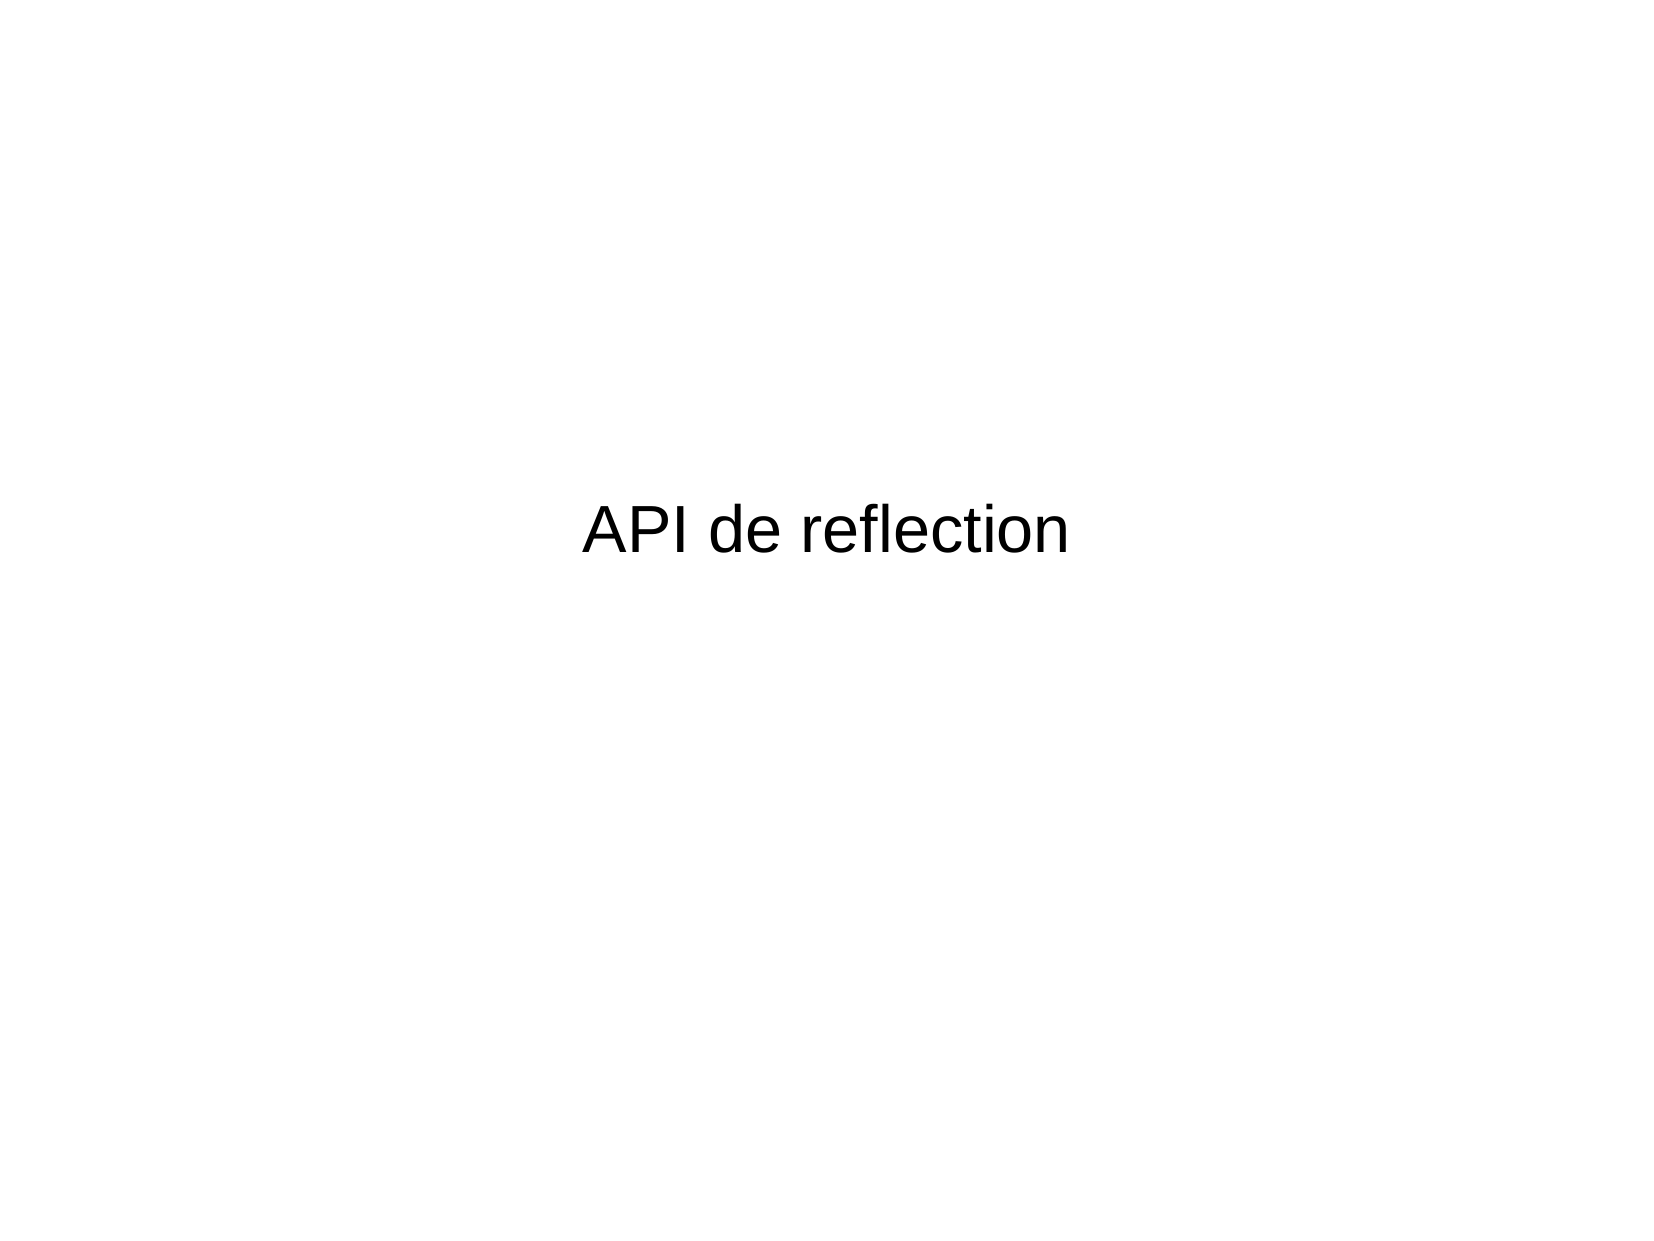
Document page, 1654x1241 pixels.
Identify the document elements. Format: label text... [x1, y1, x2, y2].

subtitle API de reflection [82, 49, 1571, 1010]
